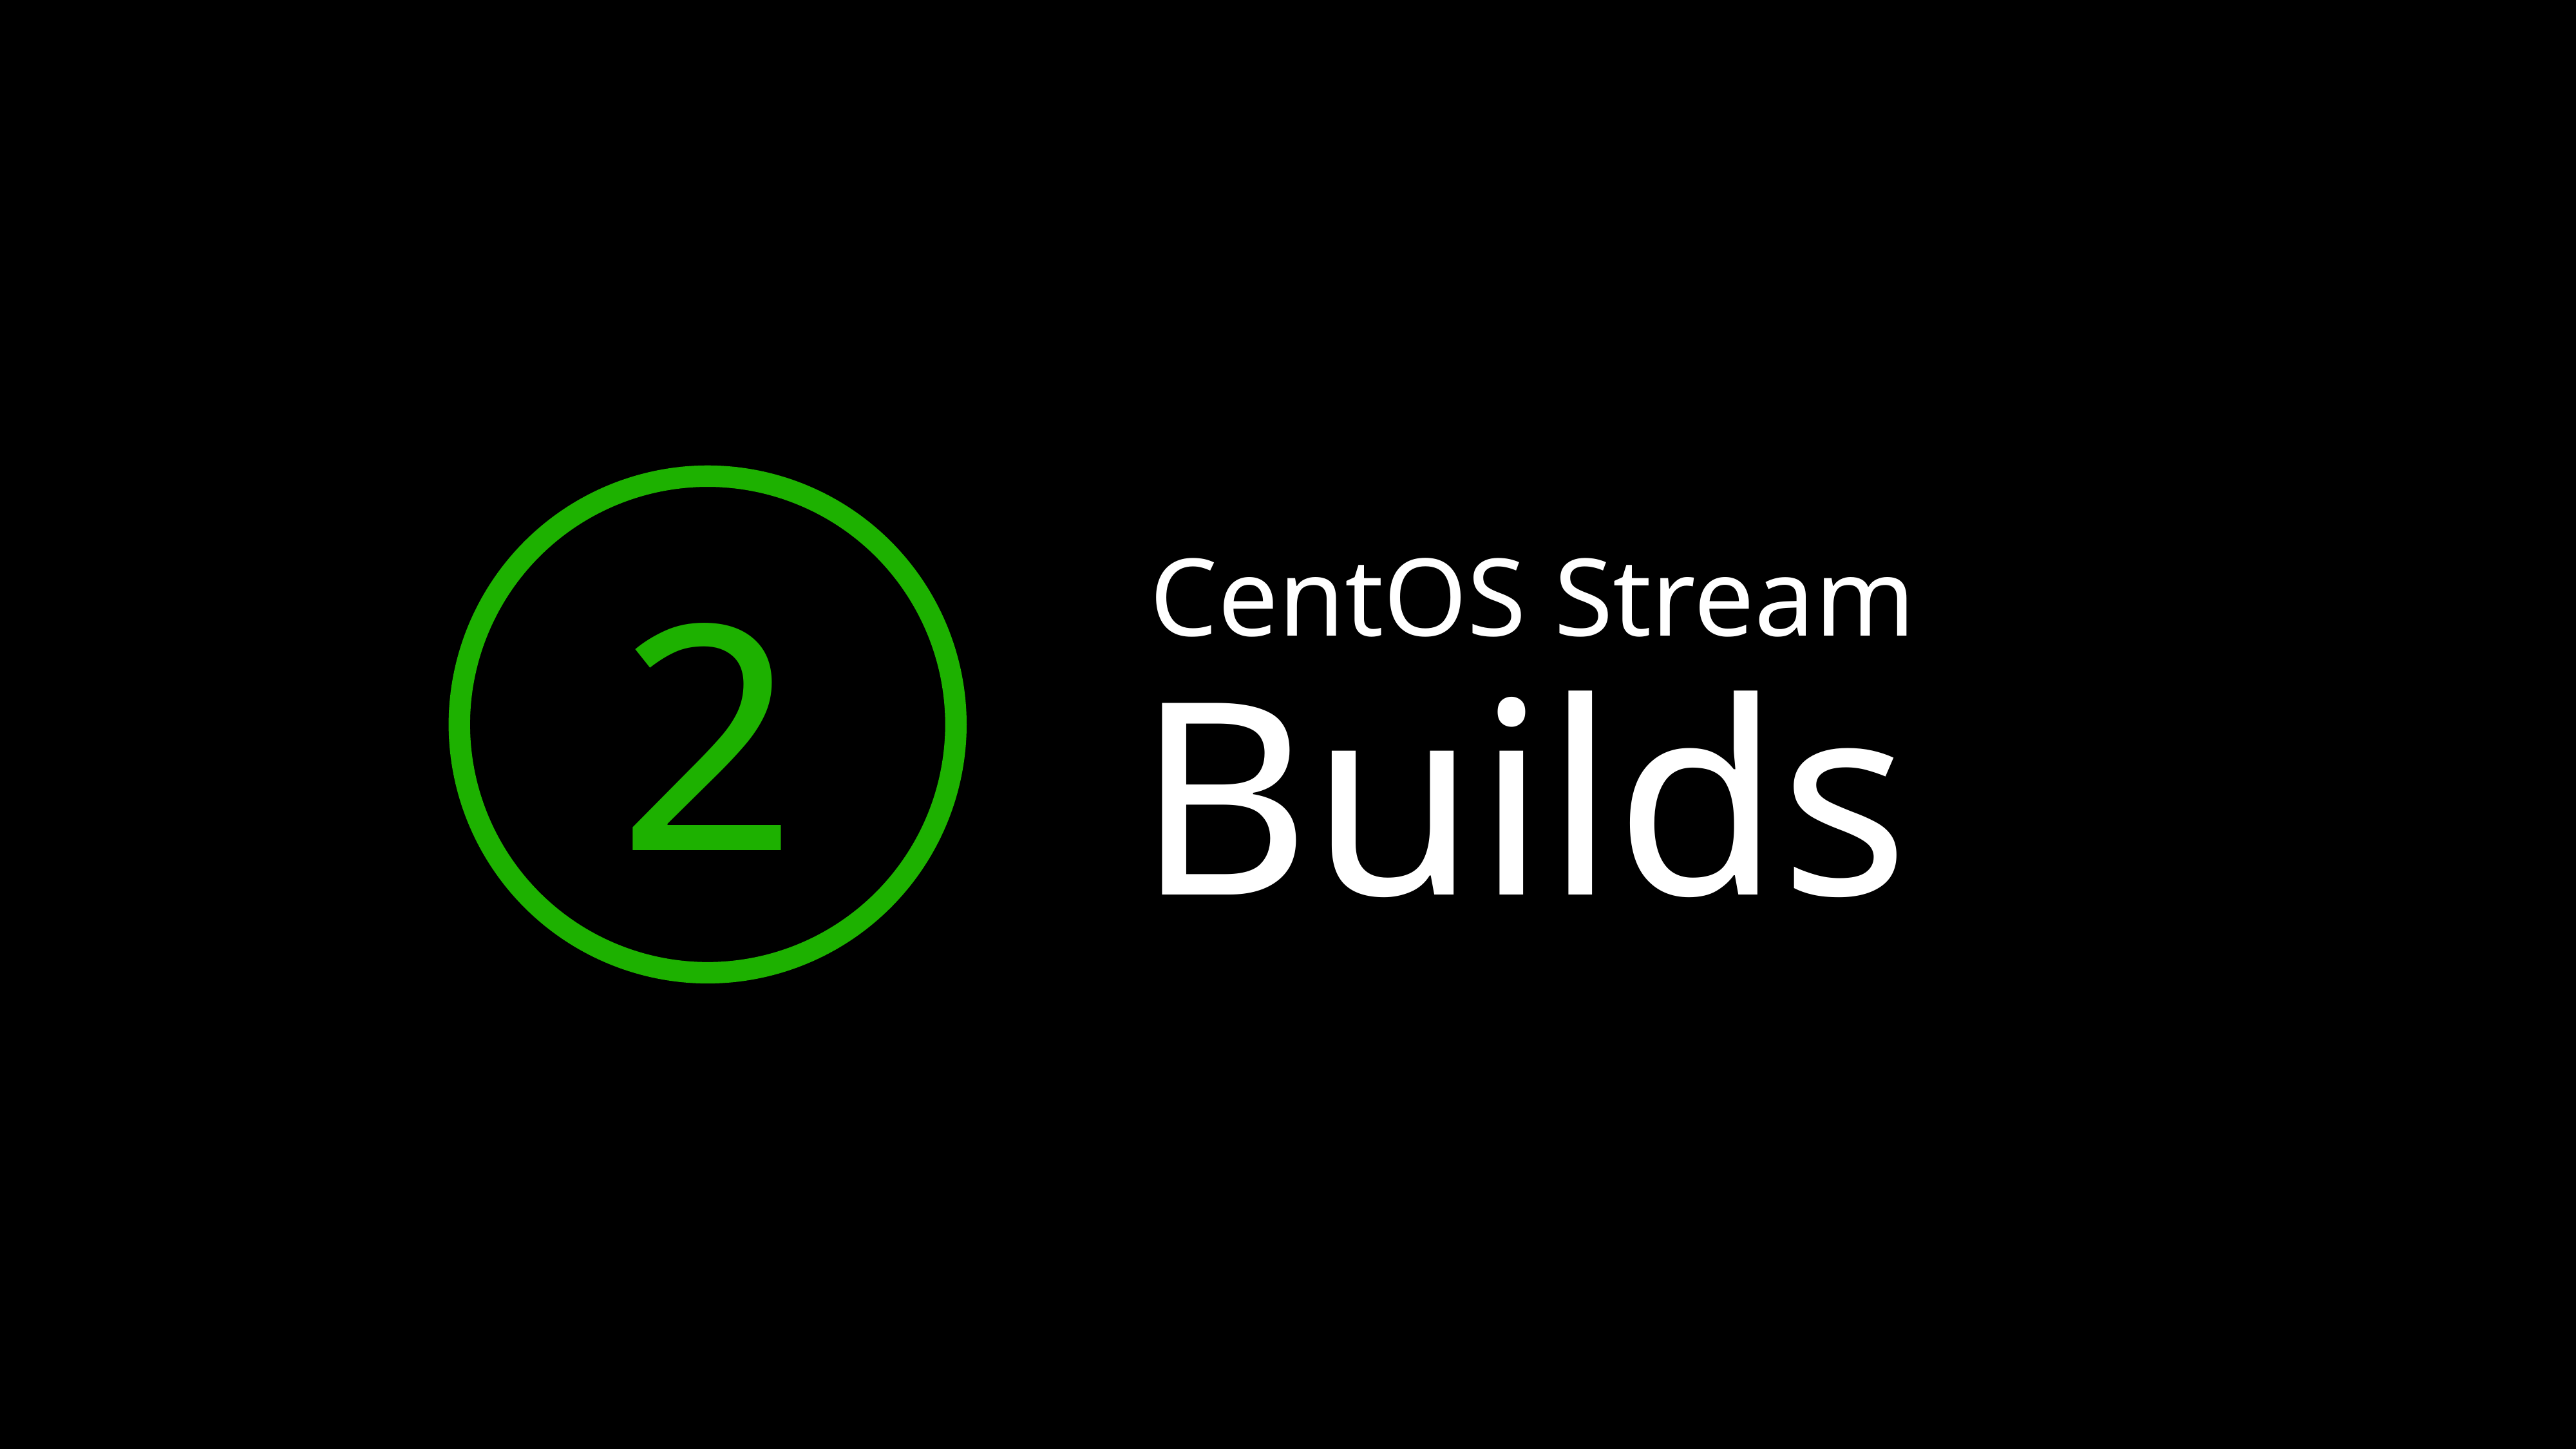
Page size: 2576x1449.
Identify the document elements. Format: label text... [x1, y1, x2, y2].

text_box 2 [459, 476, 956, 973]
text_box CentOS Stream [1144, 537, 2005, 665]
text_box Builds [1131, 657, 1956, 958]
